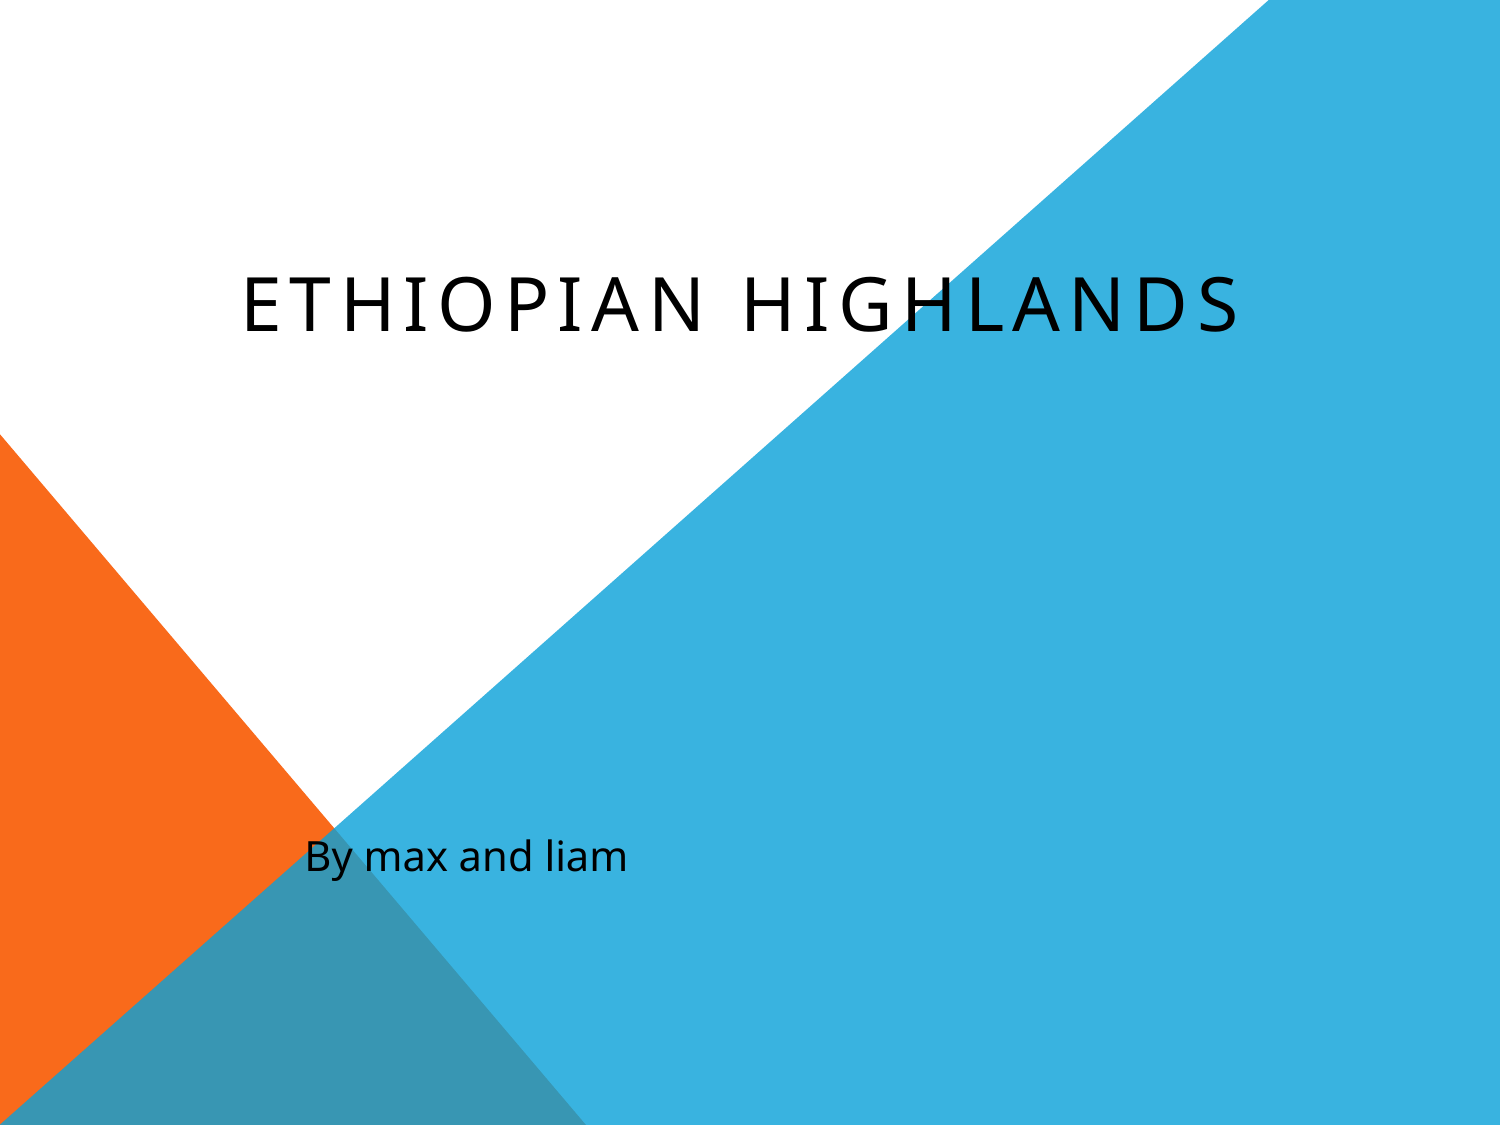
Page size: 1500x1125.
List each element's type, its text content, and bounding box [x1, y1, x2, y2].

subtitle Ethiopian highlands [225, 255, 1276, 528]
text_box By max and liam [289, 822, 1306, 888]
